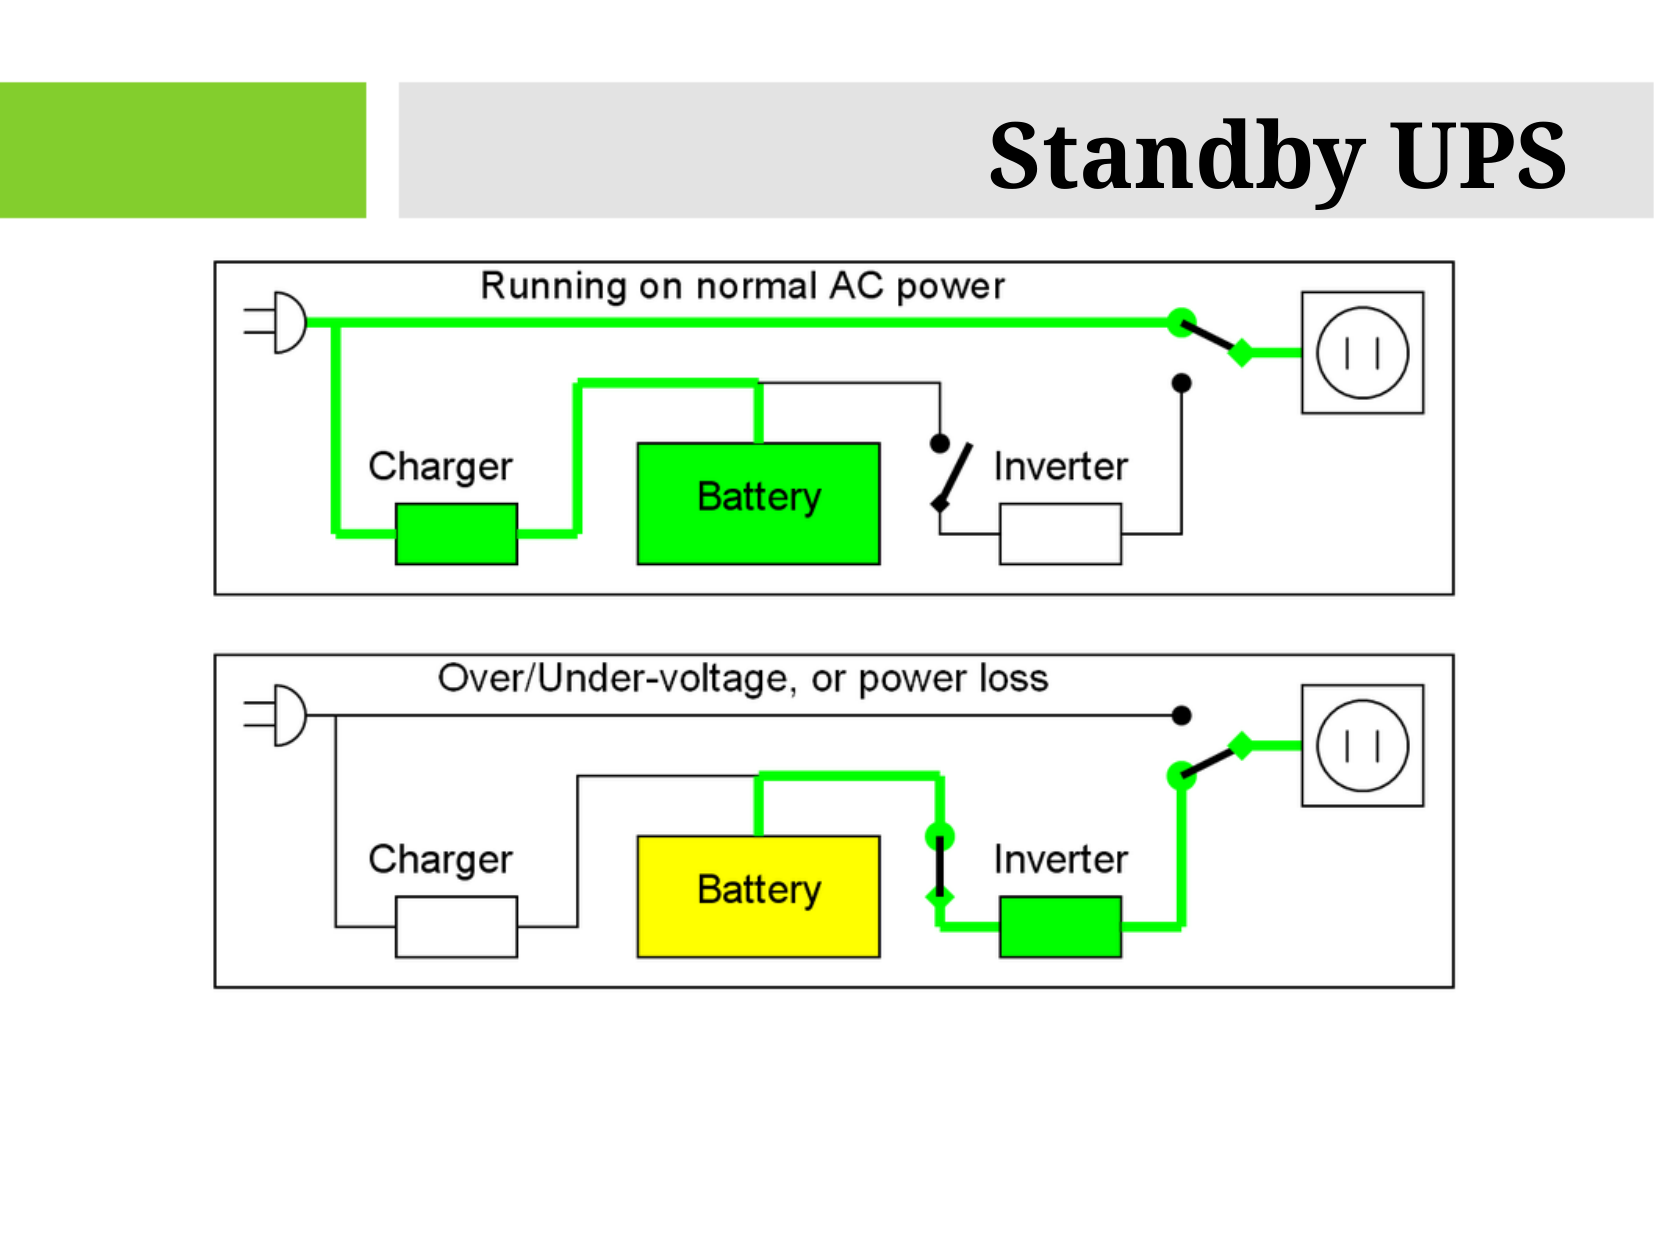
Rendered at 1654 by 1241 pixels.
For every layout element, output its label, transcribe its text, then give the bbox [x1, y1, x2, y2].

title Standby UPS [82, 49, 1571, 257]
picture [0, 0, 1654, 1241]
